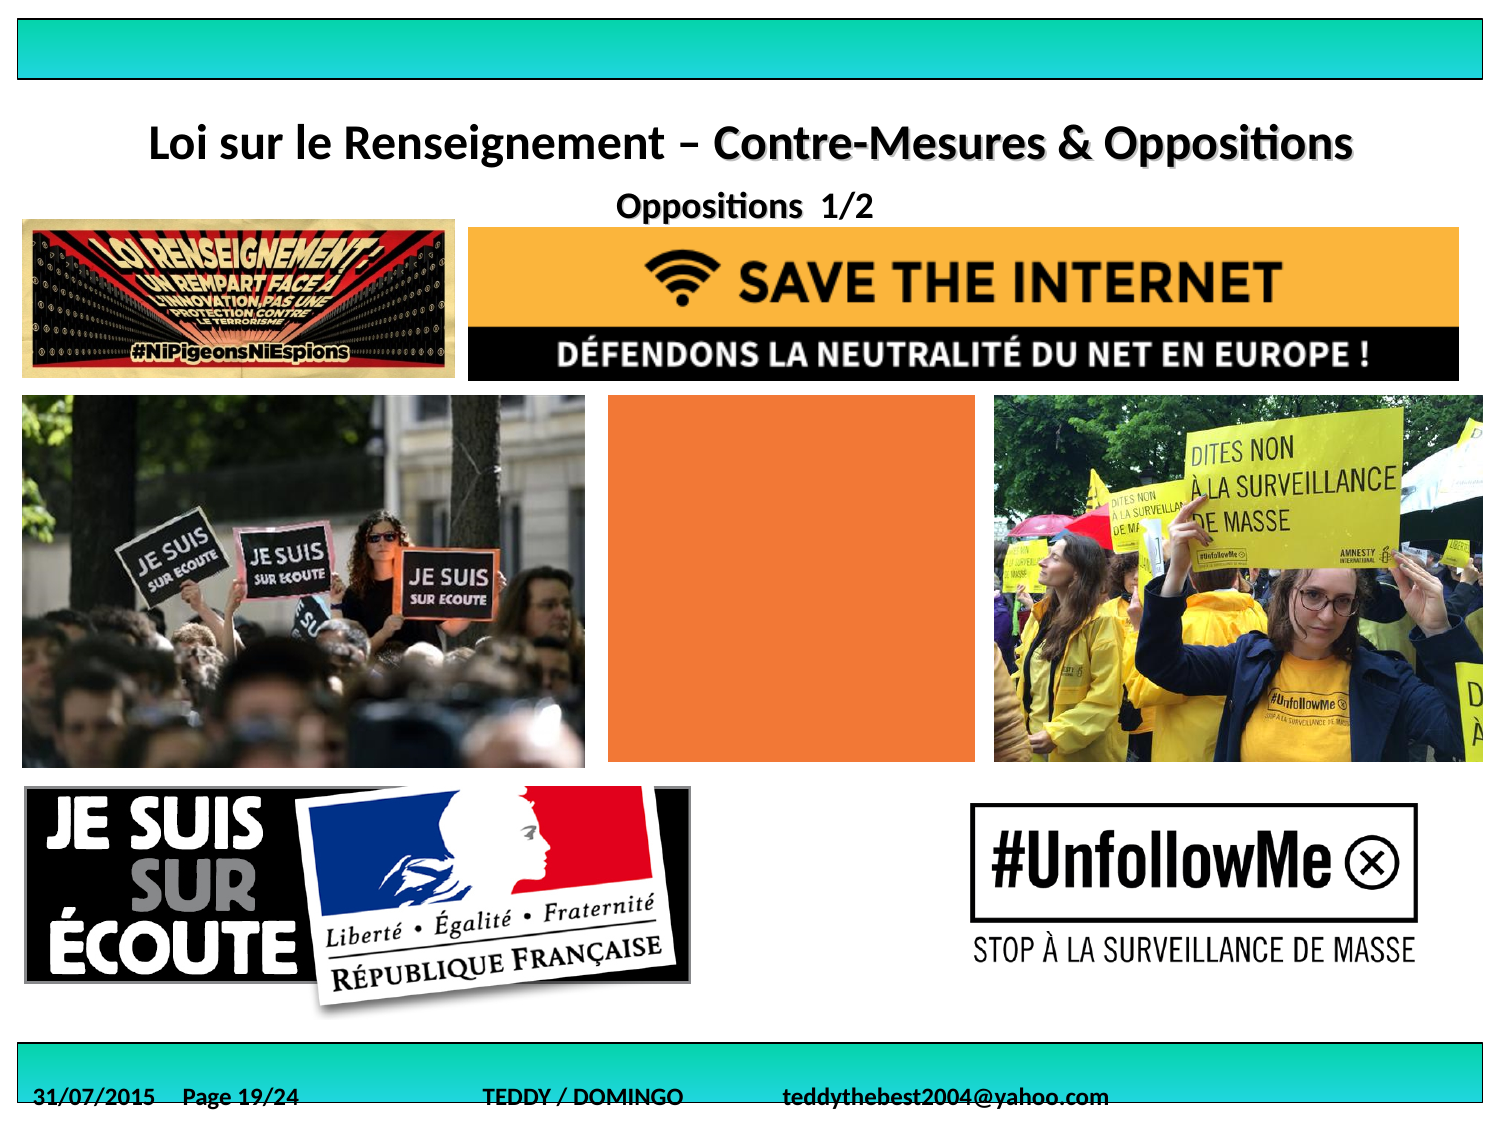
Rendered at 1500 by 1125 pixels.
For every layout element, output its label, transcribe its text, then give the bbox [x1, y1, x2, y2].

picture [608, 395, 975, 762]
text_box Loi sur le Renseignement – Contre-Mesures & Oppositions [19, 101, 1483, 178]
text_box 31/07/2015 Page 19/24 TEDDY / DOMINGO teddythebest2004@yahoo.com [17, 1042, 1483, 1103]
text_box [17, 42, 1483, 80]
picture [872, 786, 1488, 971]
picture [994, 395, 1483, 762]
picture [22, 219, 455, 378]
picture [22, 395, 585, 768]
picture [24, 786, 691, 1020]
text_box Oppositions 1/2 [19, 173, 1471, 234]
picture [468, 227, 1459, 381]
